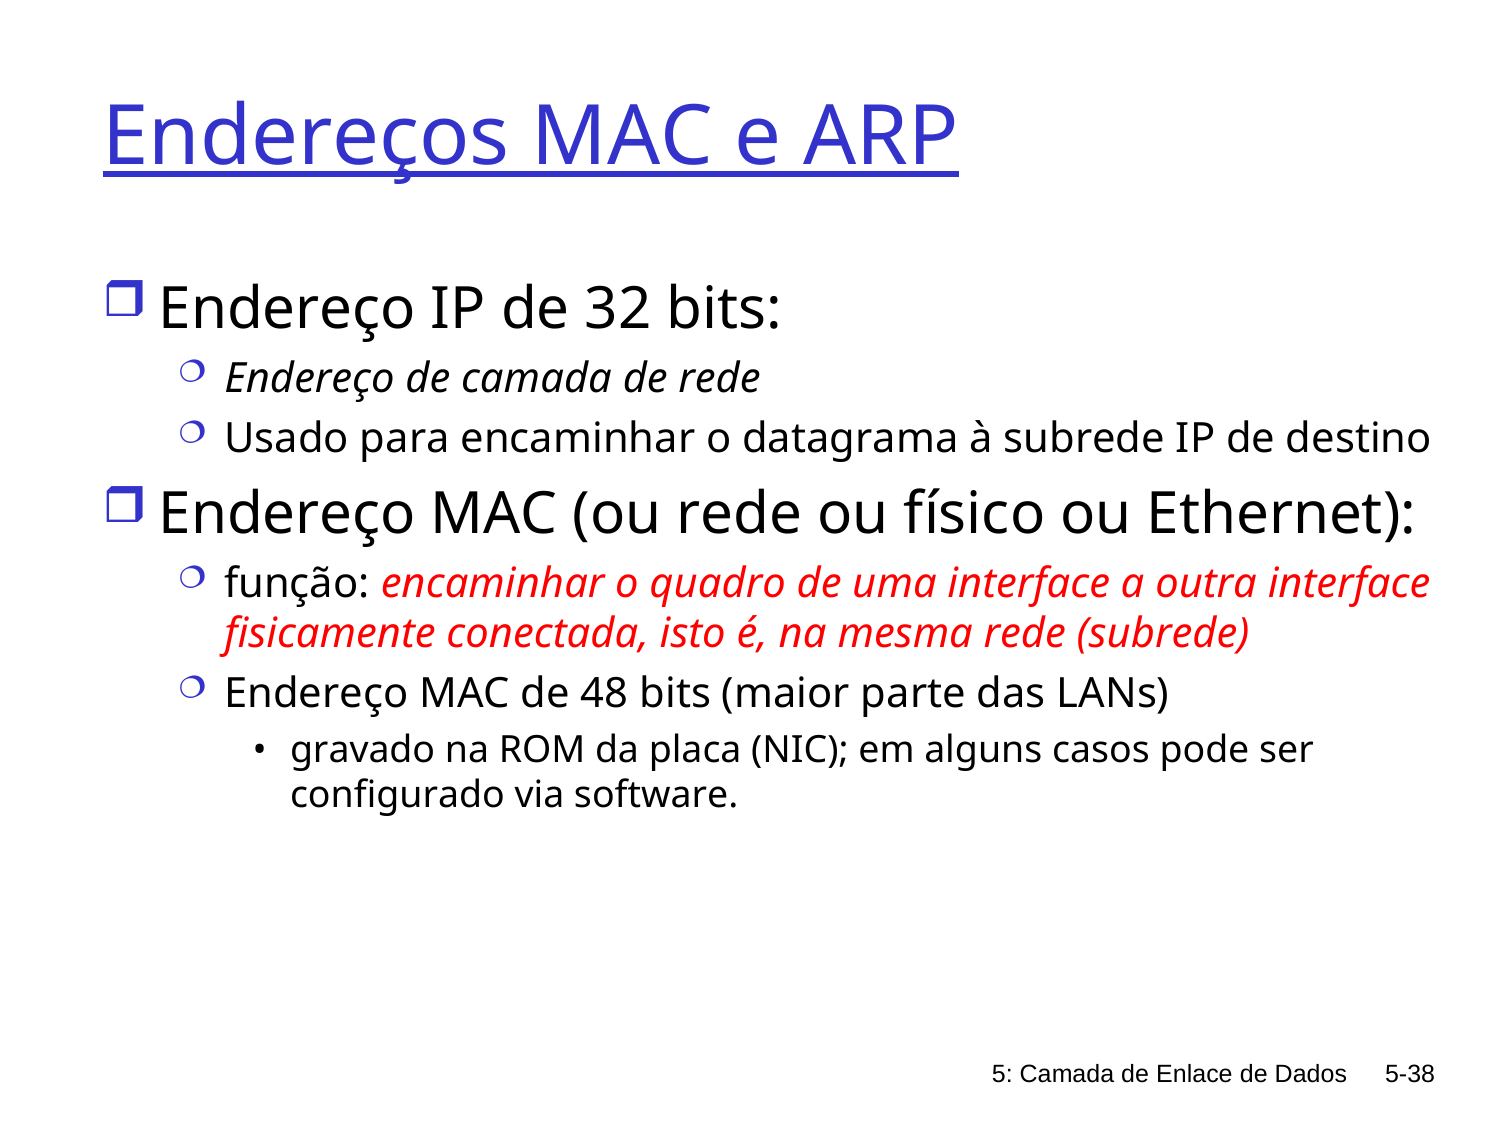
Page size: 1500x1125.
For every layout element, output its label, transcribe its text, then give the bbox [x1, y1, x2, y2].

text_box 5-<número> [1339, 1050, 1451, 1125]
text_box 5: Camada de Enlace de Dados [837, 1050, 1339, 1125]
list Endereço IP de 32 bits: Endereço de camada de rede Usado para encaminhar o datagrama à subrede IP de destino Endereço MAC (ou rede ou físico ou Ethernet): função: encaminhar o quadro de uma interface a outra interface fisicamente conectada, isto é, na mesma rede (subrede) Endereço MAC de 48 bits (maior parte das LANs) gravado na ROM da placa (NIC); em alguns casos pode ser configurado via software. [87, 262, 1477, 1026]
title Endereços MAC e ARP [87, 37, 1363, 225]
